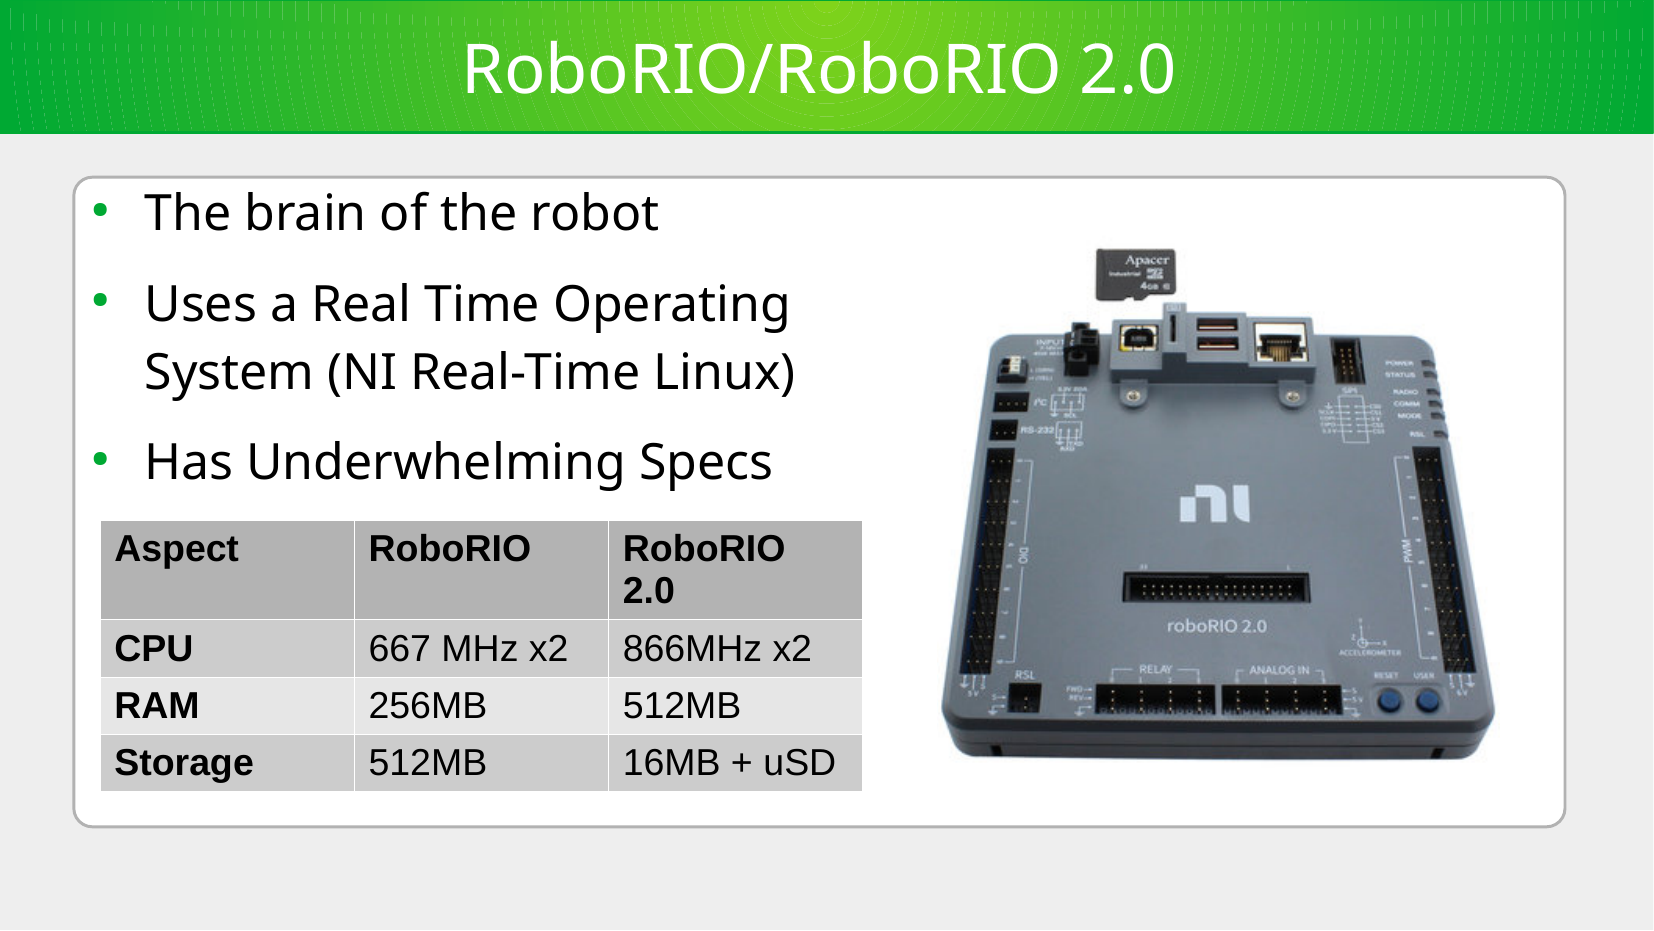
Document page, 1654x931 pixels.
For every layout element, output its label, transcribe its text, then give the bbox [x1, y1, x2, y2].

table_cell 512MB [355, 735, 608, 791]
table_header RoboRIO [355, 521, 608, 619]
table_cell 16MB + uSD [609, 735, 862, 791]
table_cell RAM [101, 678, 354, 734]
table_header Aspect [101, 521, 354, 619]
table_cell 667 MHz x2 [355, 620, 608, 677]
table_cell 512MB [609, 678, 862, 734]
table_cell 256MB [355, 678, 608, 734]
table_cell CPU [101, 620, 354, 677]
table_cell Storage [101, 735, 354, 791]
table_header RoboRIO 2.0 [609, 521, 862, 619]
title RoboRIO/RoboRIO 2.0 [73, 14, 1565, 119]
table_cell 866MHz x2 [609, 620, 862, 677]
list The brain of the robot Uses a Real Time Operating System (NI Real-Time Linux) Has Underwhelming Specs [73, 177, 802, 827]
picture [937, 224, 1500, 788]
